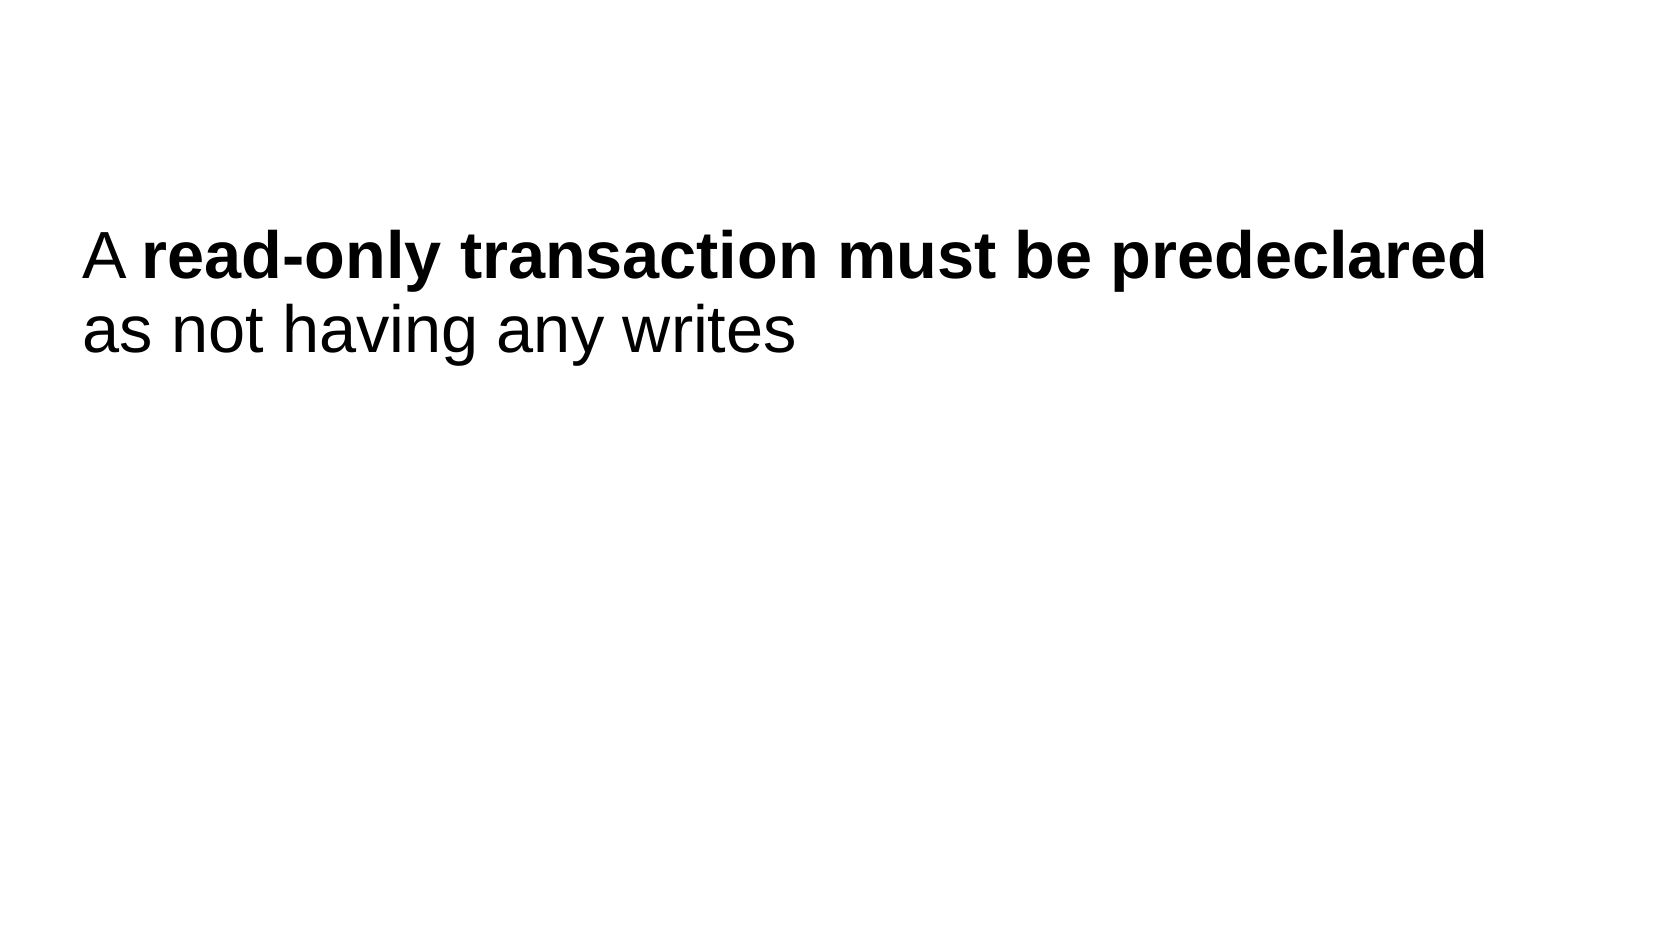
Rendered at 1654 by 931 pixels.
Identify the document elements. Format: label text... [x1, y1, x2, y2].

list A read-only transaction must be predeclared as not having any writes [82, 217, 1571, 758]
